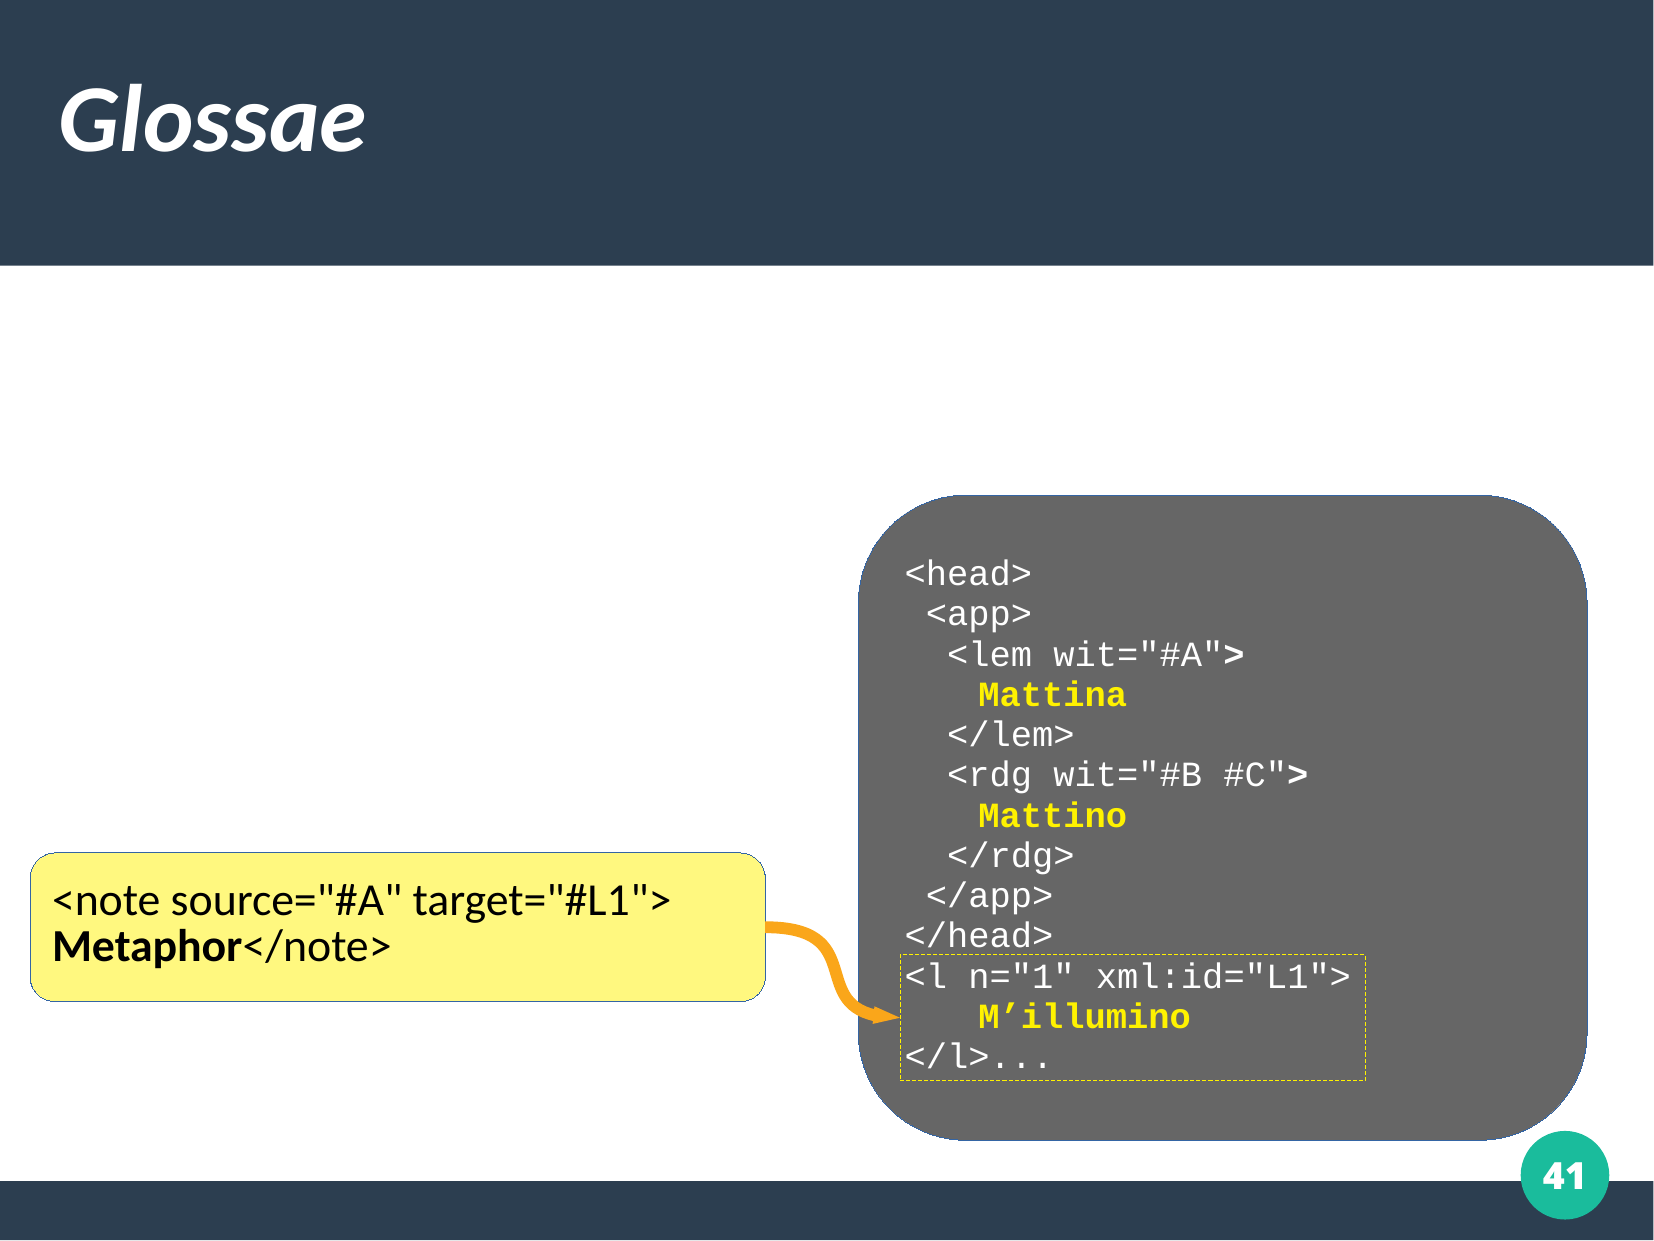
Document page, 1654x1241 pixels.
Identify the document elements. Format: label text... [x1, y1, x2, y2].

text_box <note source="#A" target="#L1"> Metaphor</note> [30, 852, 766, 1002]
text_box <head> <app> <lem wit="#A"> Mattina </lem> <rdg wit="#B #C"> Mattino </rdg> </app> </head> <l n="1" xml:id="L1"> M’illumino </l>... [858, 495, 1588, 1141]
title Glossae [59, 49, 1595, 207]
